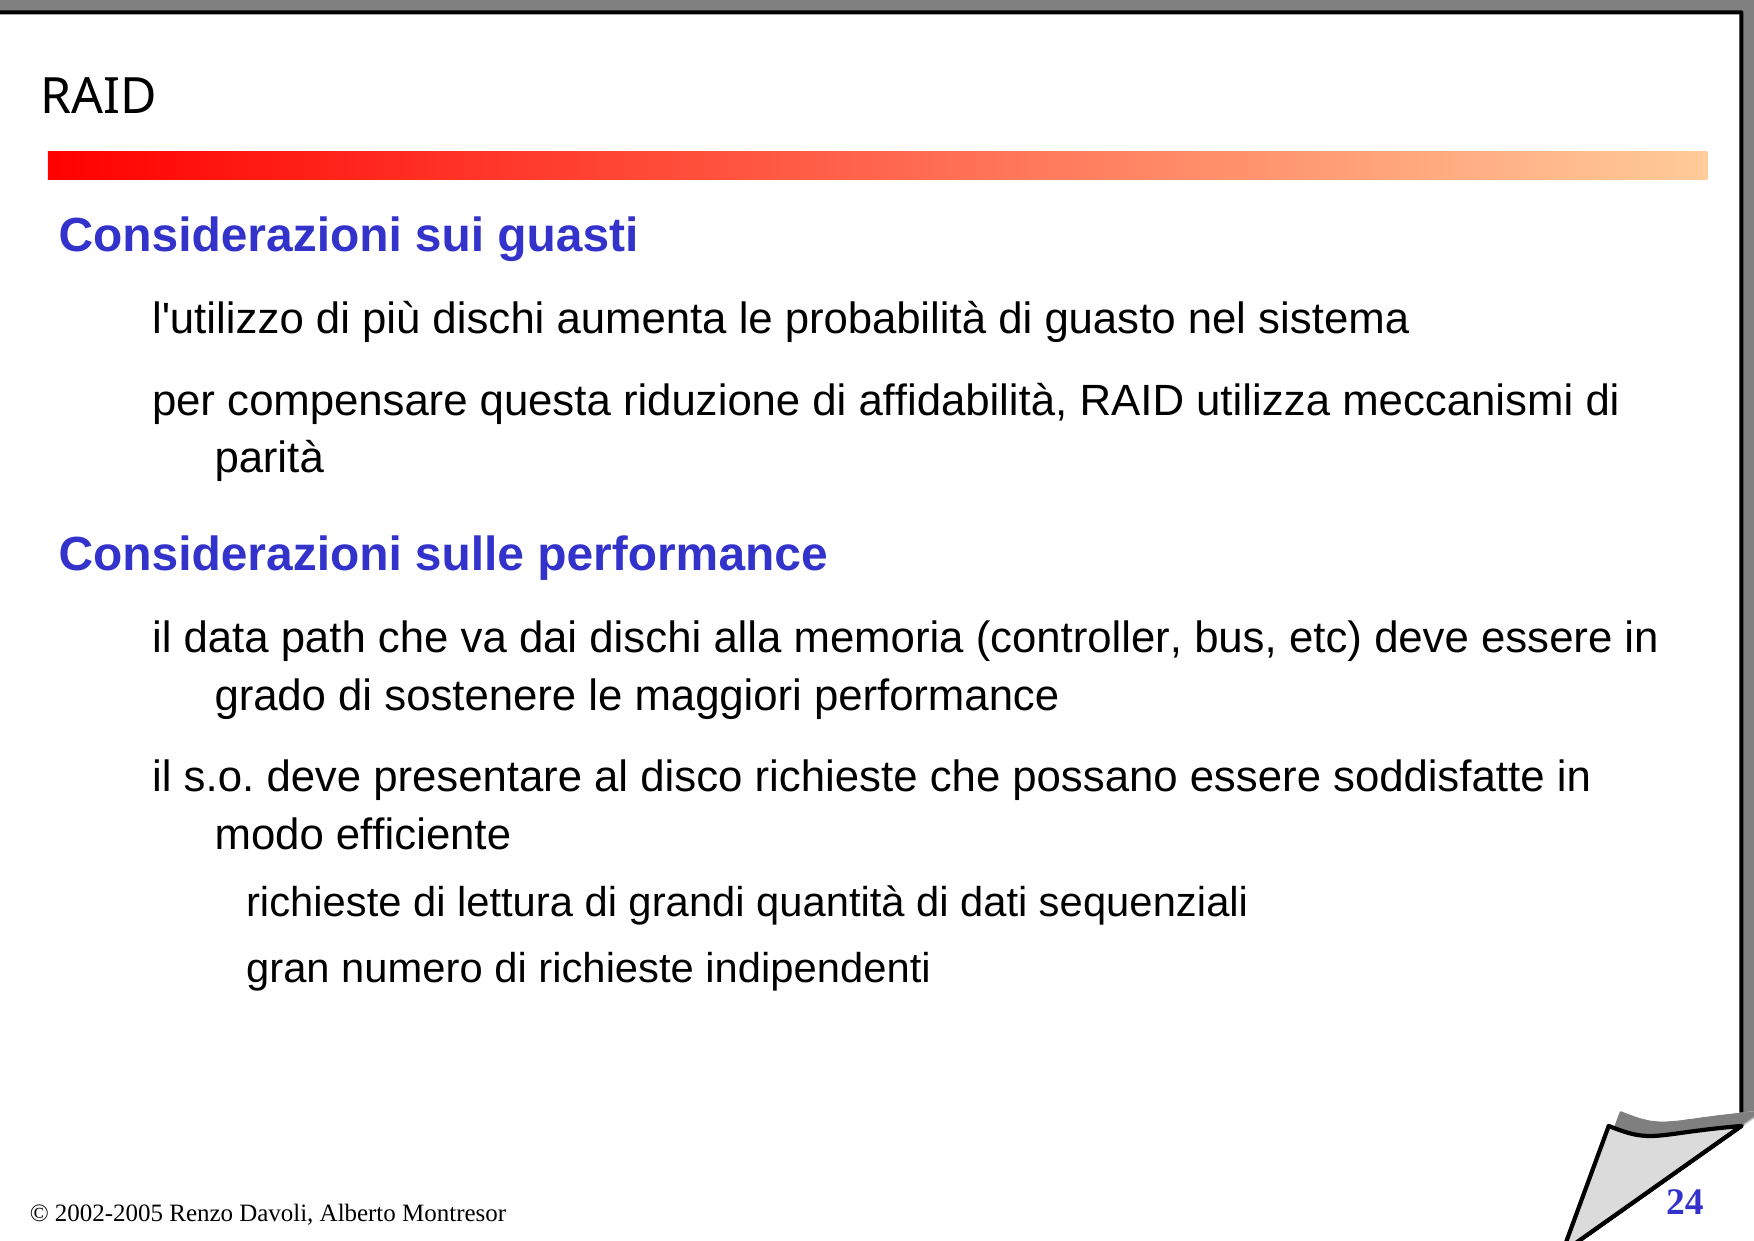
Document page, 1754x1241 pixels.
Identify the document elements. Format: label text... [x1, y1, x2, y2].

text_box 14 [750, 152, 754, 179]
list Considerazioni sui guasti l'utilizzo di più dischi aumenta le probabilità di guasto nel sistema per compensare questa riduzione di affidabilità, RAID utilizza meccanismi di parità Considerazioni sulle performance il data path che va dai dischi alla memoria (controller, bus, etc) deve essere in grado di sostenere le maggiori performance il s.o. deve presentare al disco richieste che possano essere soddisfatte in modo efficiente richieste di lettura di grandi quantità di dati sequenziali gran numero di richieste indipendenti [58, 206, 1696, 1134]
title RAID [40, 49, 1714, 144]
